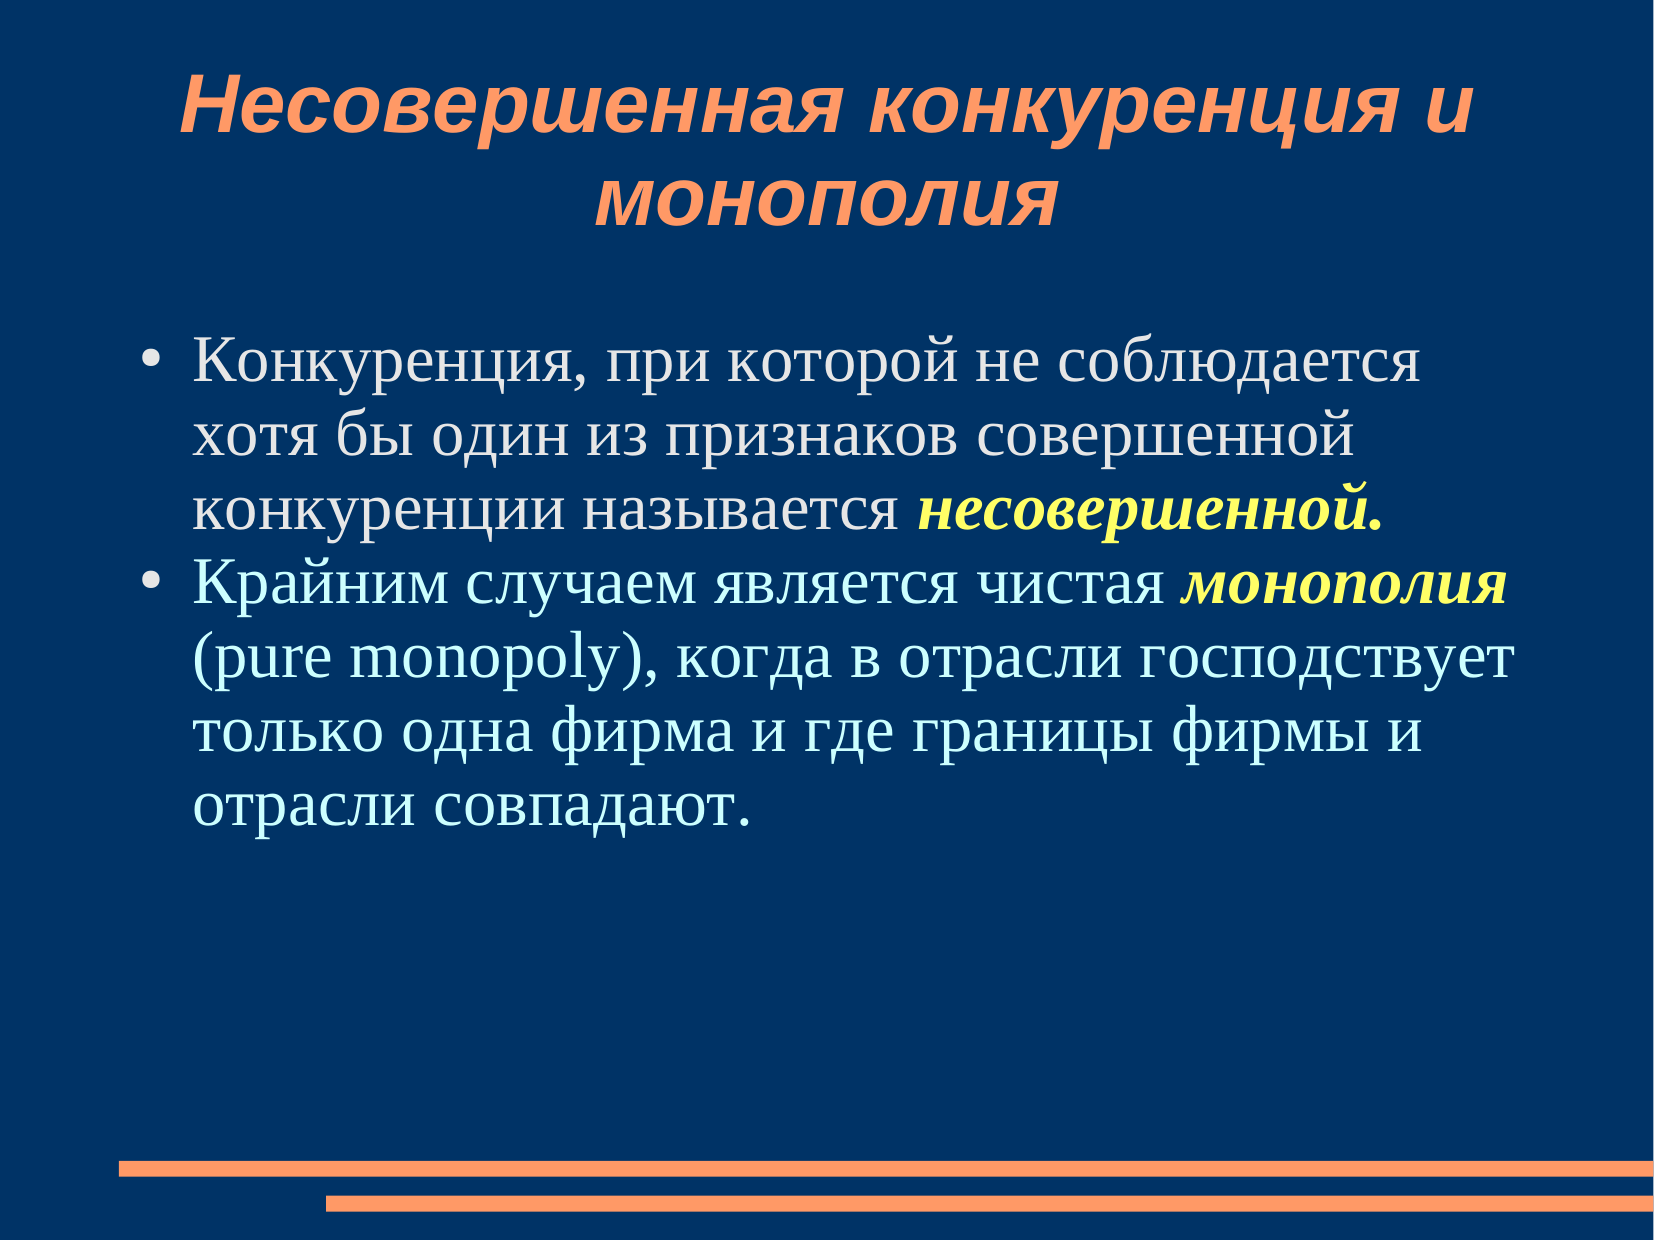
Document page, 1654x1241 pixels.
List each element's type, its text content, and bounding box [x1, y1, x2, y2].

title Несовершенная конкуренция и монополия [121, 53, 1534, 246]
list Конкуренция, при которой не соблюдается хотя бы один из признаков совершенной конкуренции называется несовершенной. Крайним случаем является чистая монополия (pure monopoly), когда в отрасли господствует только одна фирма и где границы фирмы и отрасли совпадают. [121, 321, 1561, 1118]
